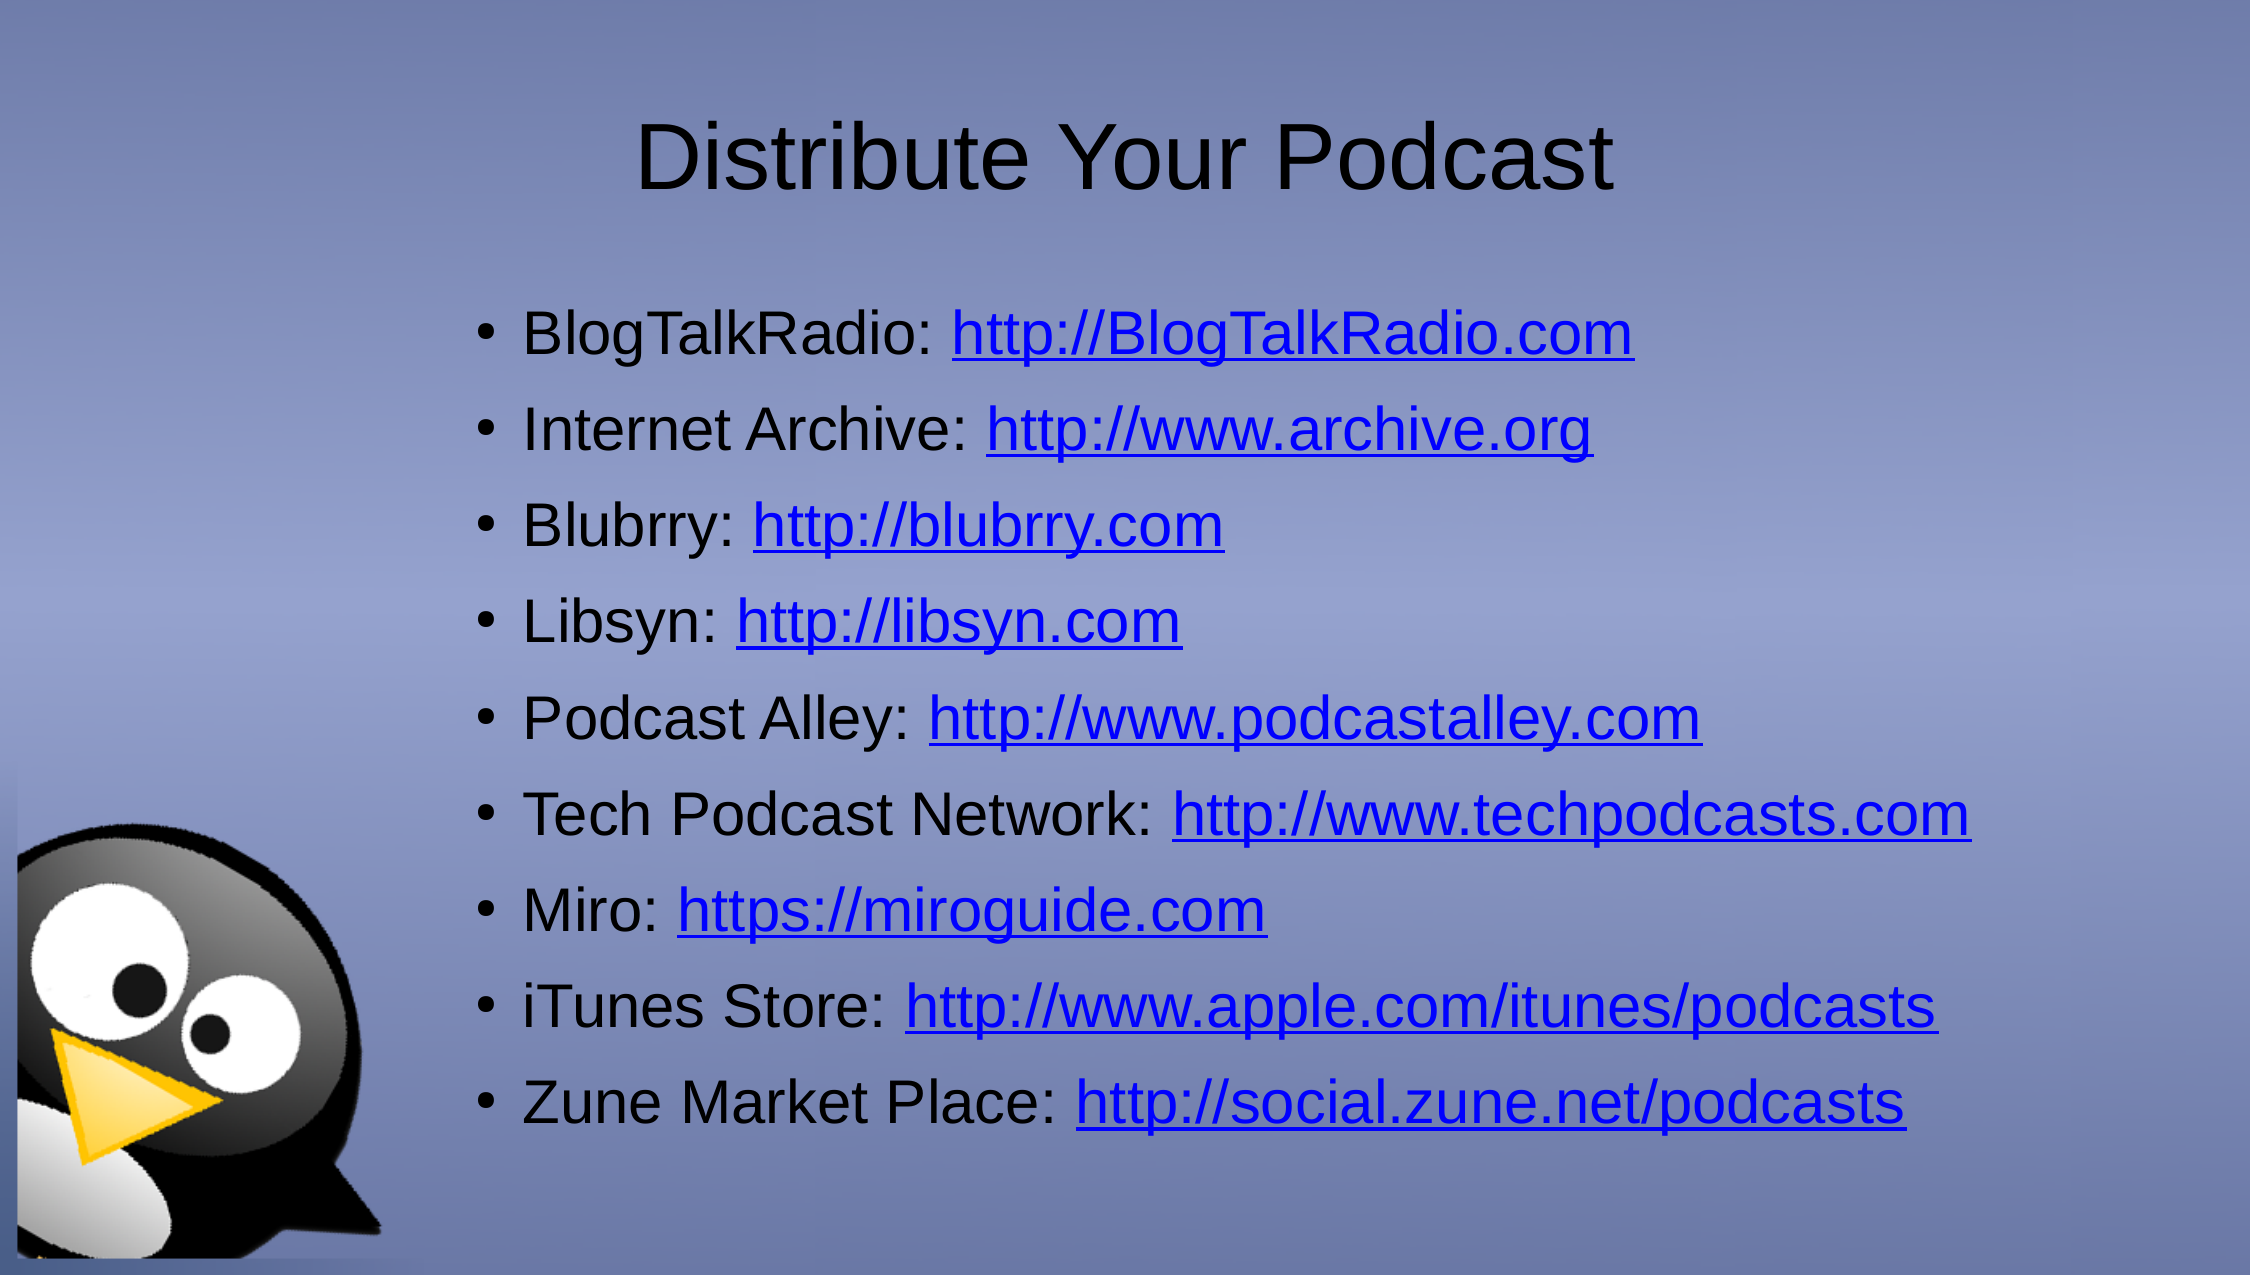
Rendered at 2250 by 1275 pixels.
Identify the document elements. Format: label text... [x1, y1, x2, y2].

title Distribute Your Podcast [112, 50, 2138, 264]
picture [0, 0, 2250, 1275]
list BlogTalkRadio: http://BlogTalkRadio.com Internet Archive: http://www.archive.org Blubrry: http://blubrry.com Libsyn: http://libsyn.com Podcast Alley: http://www.podcastalley.com Tech Podcast Network: http://www.techpodcasts.com Miro: https://miroguide.com iTunes Store: http://www.apple.com/itunes/podcasts Zune Market Place: http://social.zune.net/podcasts [459, 298, 2138, 1140]
